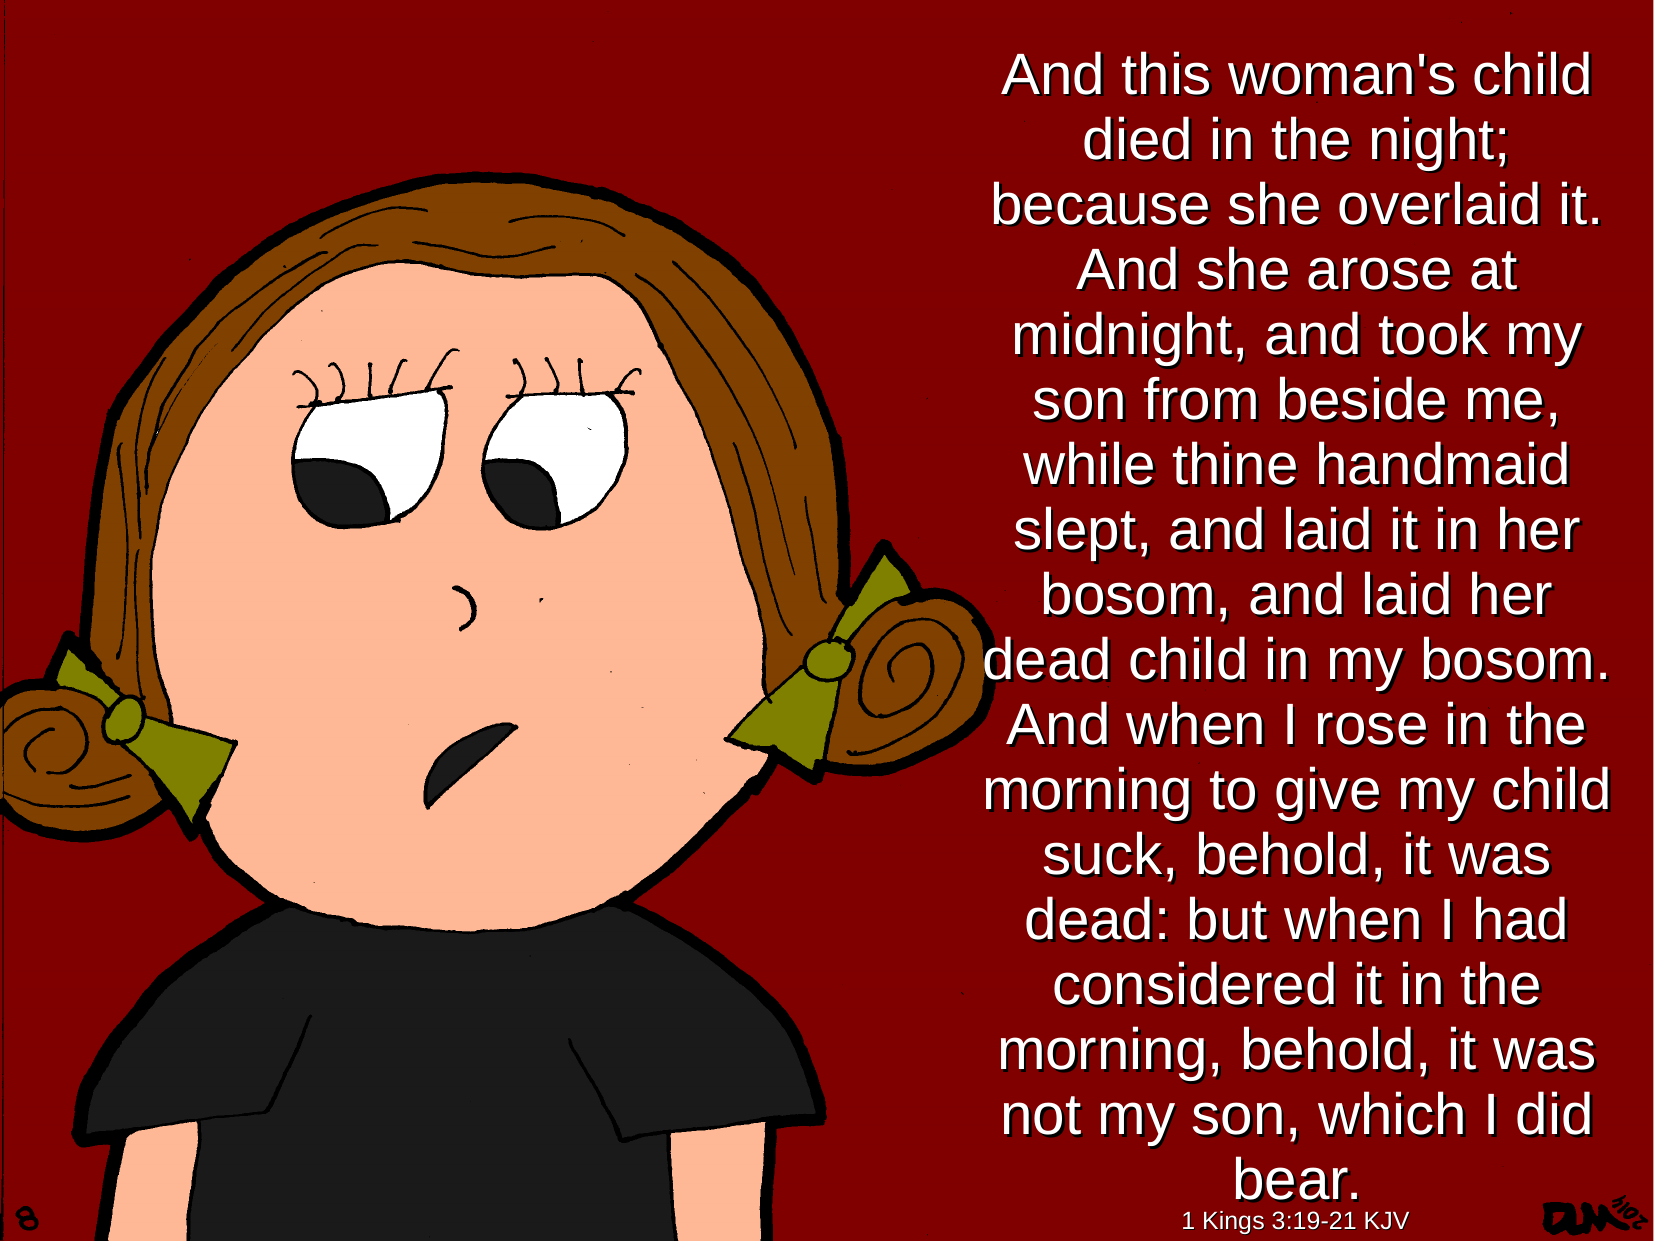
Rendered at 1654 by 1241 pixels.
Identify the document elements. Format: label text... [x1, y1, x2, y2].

text_box And this woman's child died in the night; because she overlaid it. And she arose at midnight, and took my son from beside me, while thine handmaid slept, and laid it in her bosom, and laid her dead child in my bosom. And when I rose in the morning to give my child suck, behold, it was dead: but when I had considered it in the morning, behold, it was not my son, which I did bear. [960, 34, 1636, 1216]
picture [0, 0, 1654, 1241]
text_box 1 Kings 3:19-21 KJV [1166, 1199, 1426, 1241]
